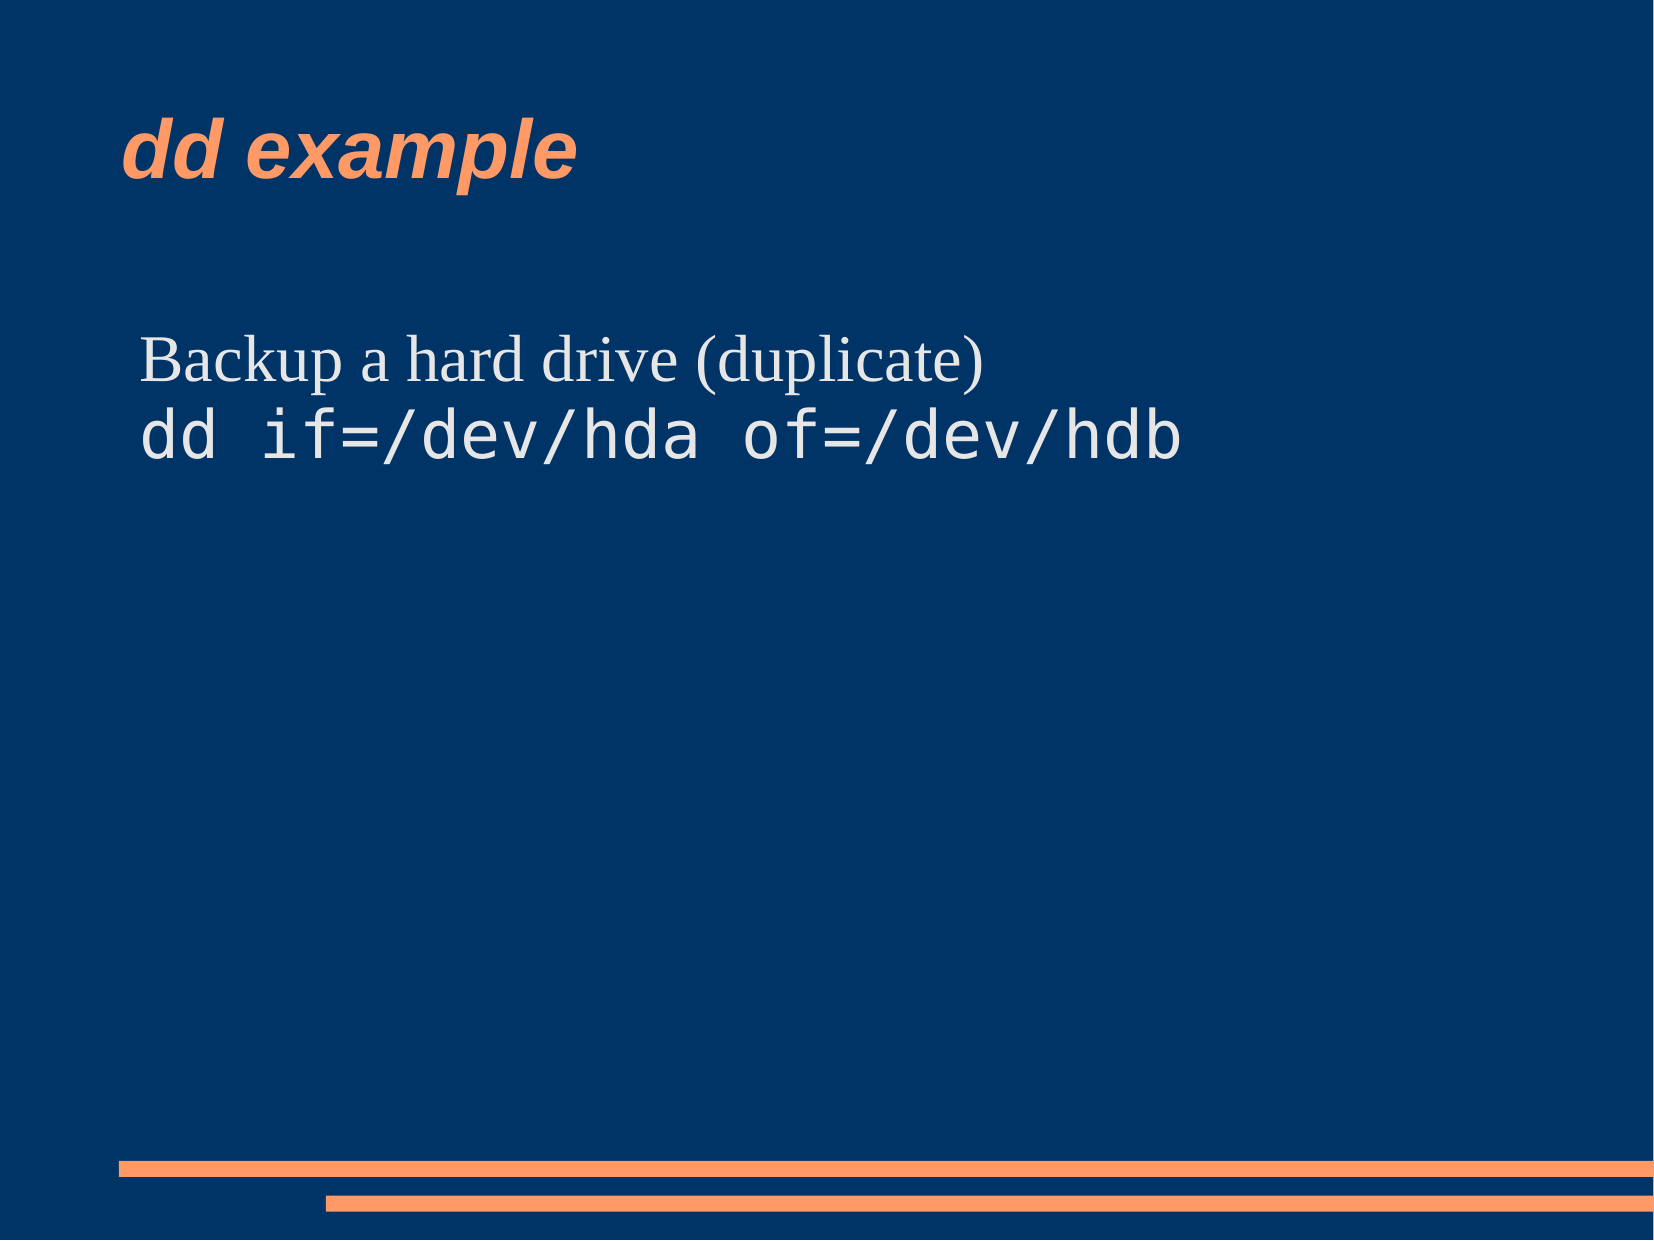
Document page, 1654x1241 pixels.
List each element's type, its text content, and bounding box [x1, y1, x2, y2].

title dd example [121, 46, 1534, 254]
list Backup a hard drive (duplicate) dd if=/dev/hda of=/dev/hdb [121, 322, 1561, 1133]
